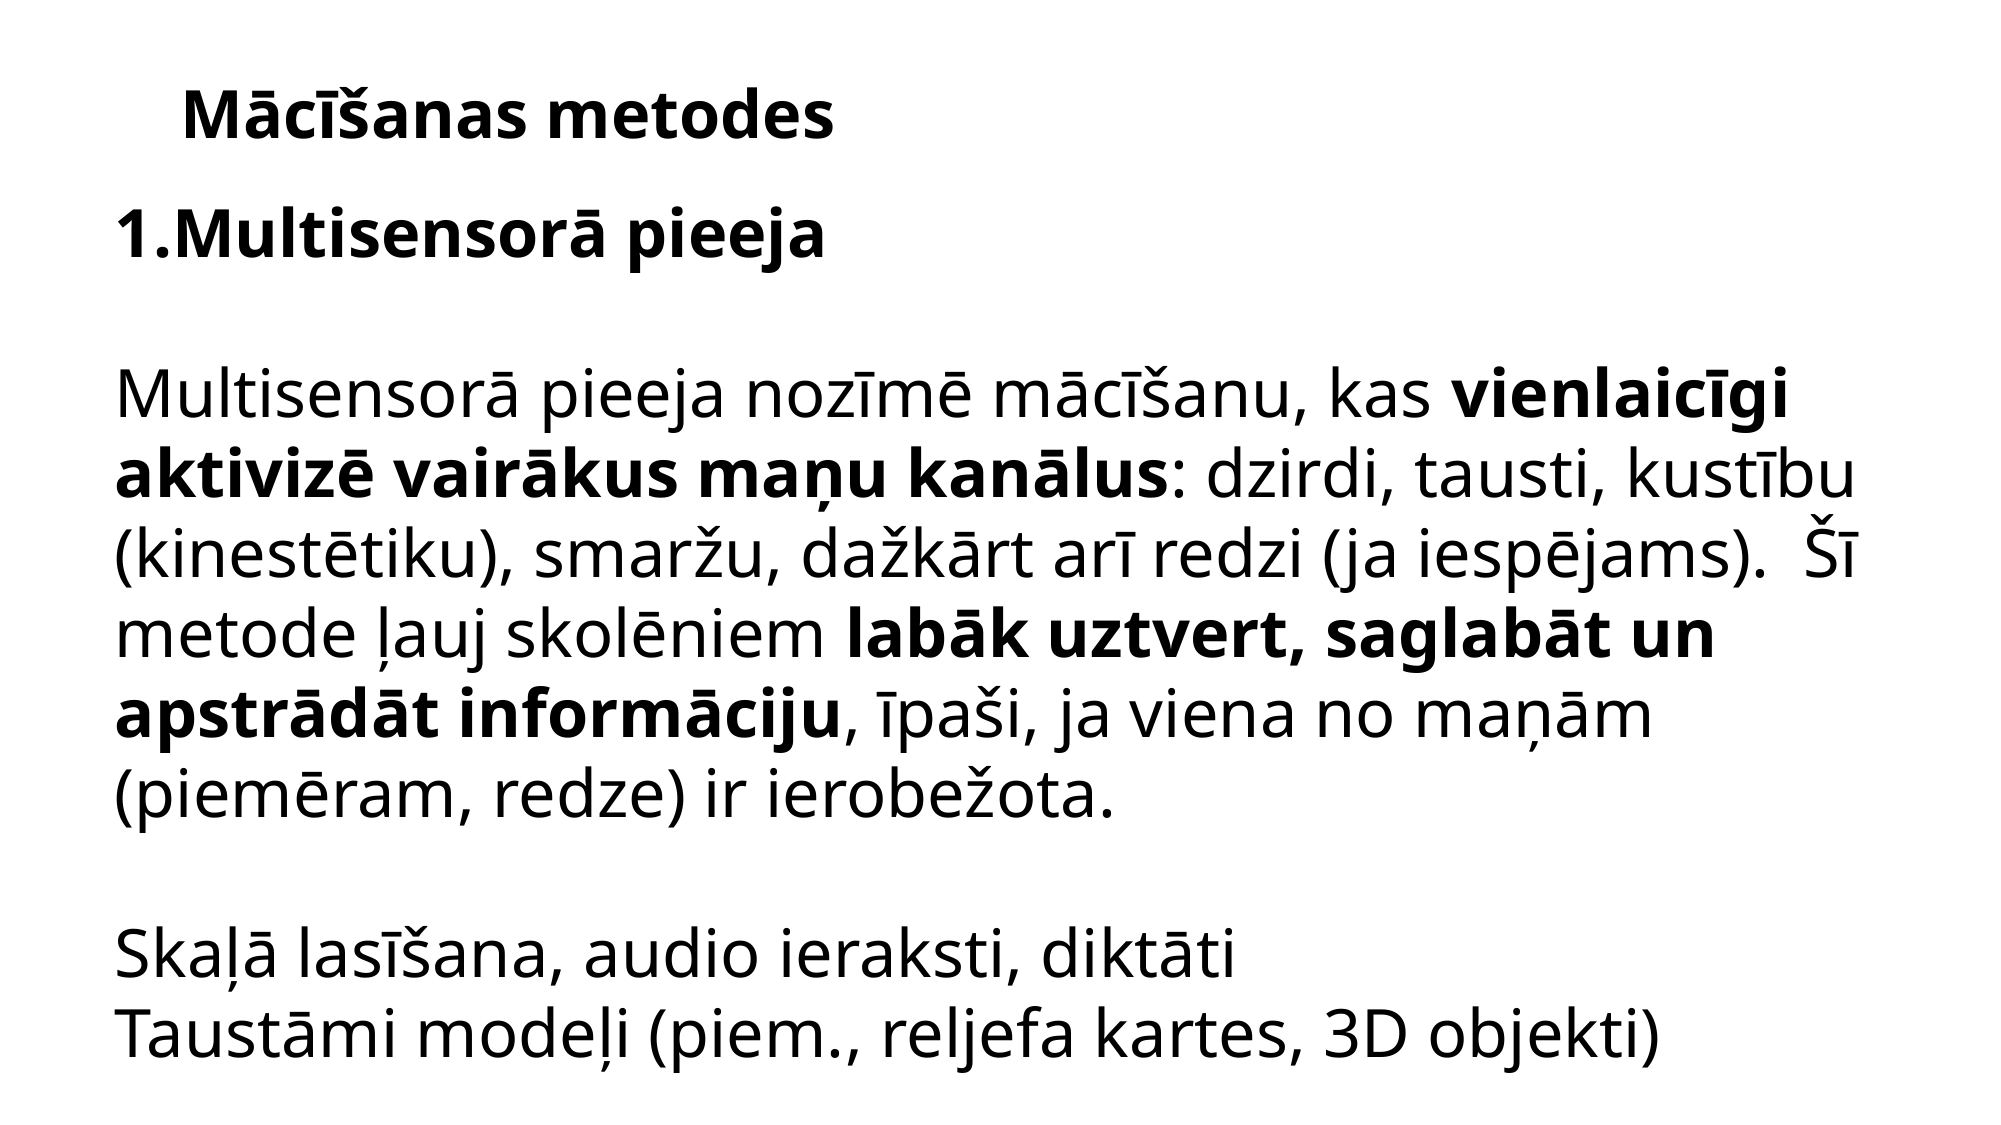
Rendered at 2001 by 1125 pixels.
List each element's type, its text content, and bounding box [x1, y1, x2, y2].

text_box 1.Multisensorā pieeja Multisensorā pieeja nozīmē mācīšanu, kas vienlaicīgi aktivizē vairākus maņu kanālus: dzirdi, tausti, kustību (kinestētiku), smaržu, dažkārt arī redzi (ja iespējams). Šī metode ļauj skolēniem labāk uztvert, saglabāt un apstrādāt informāciju, īpaši, ja viena no maņām (piemēram, redze) ir ierobežota. Skaļā lasīšana, audio ieraksti, diktāti Taustāmi modeļi (piem., reljefa kartes, 3D objekti) [100, 183, 1938, 1078]
text_box Mācīšanas metodes [165, 64, 869, 183]
